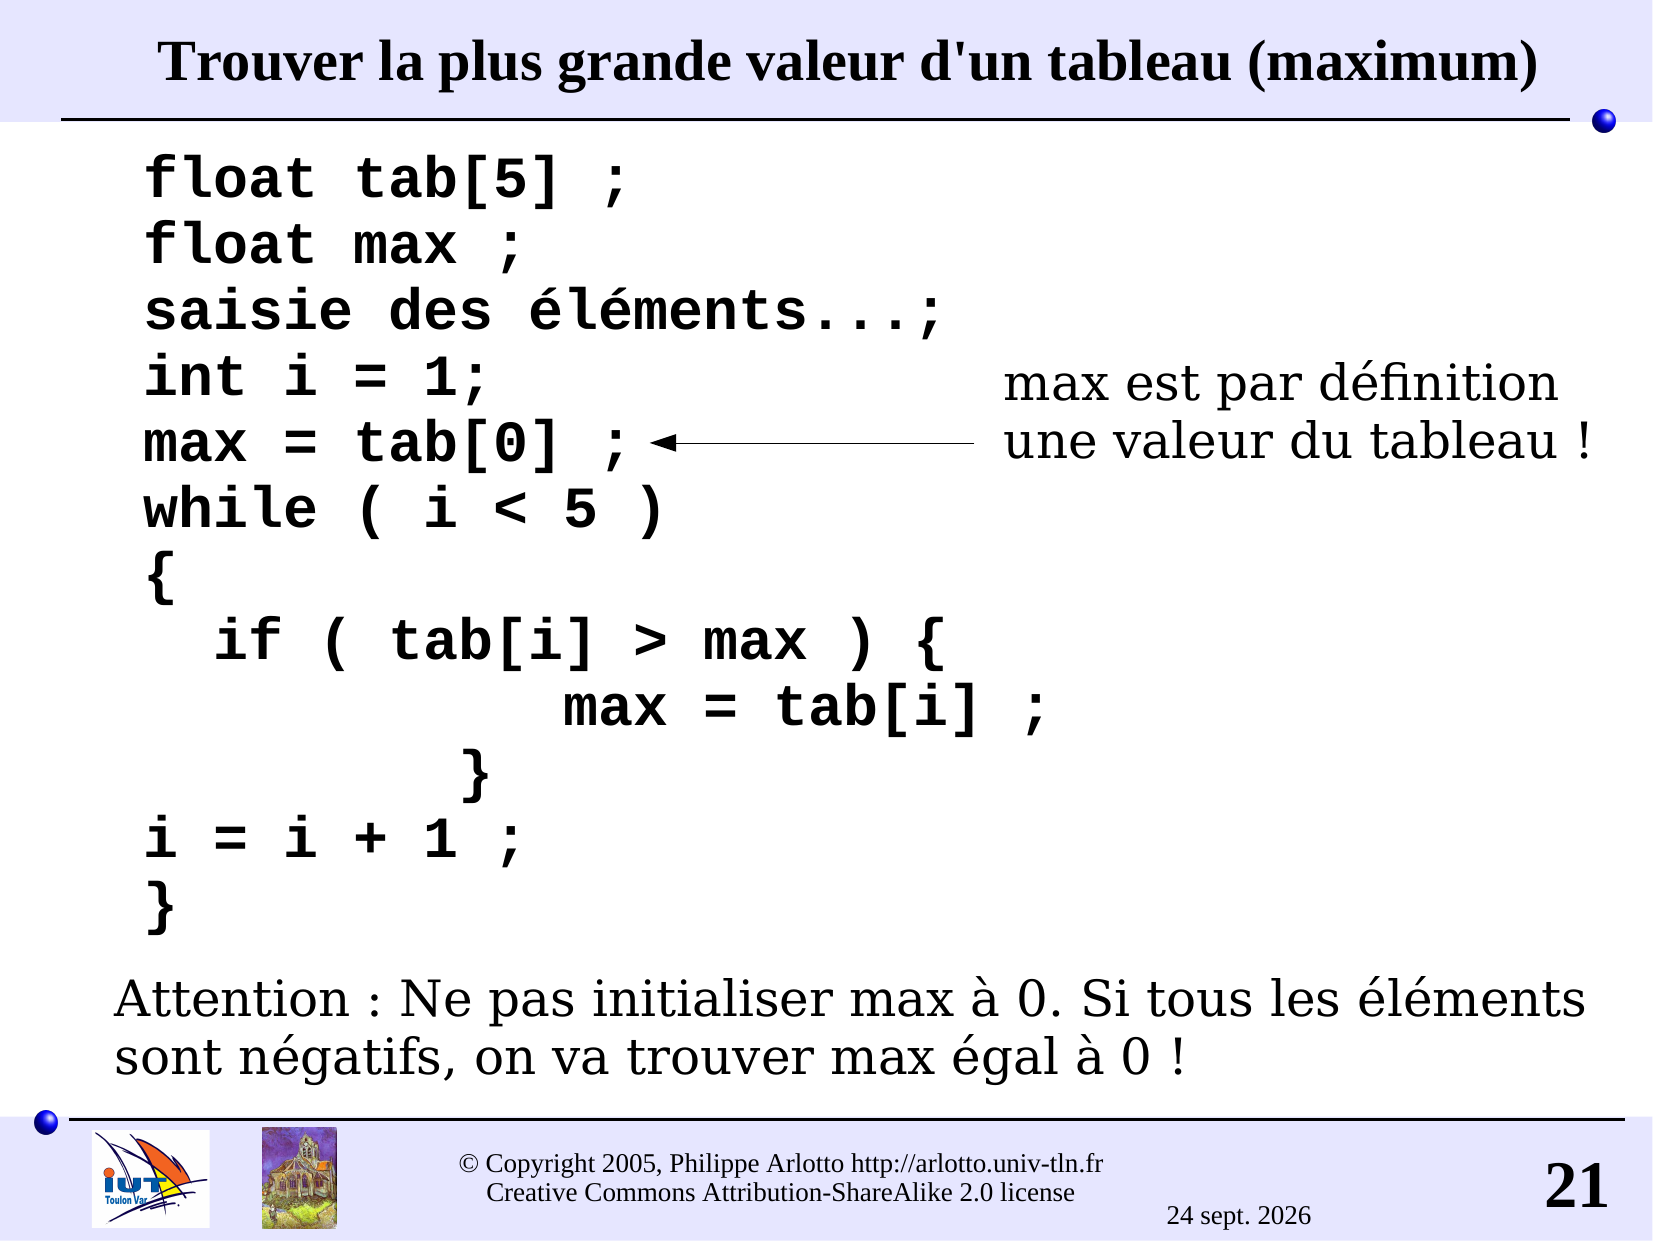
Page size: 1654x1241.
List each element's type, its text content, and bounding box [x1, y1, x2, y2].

text_box float tab[5] ; float max ; saisie des éléments...; int i = 1; max = tab[0] ; while ( i < 5 ) { if ( tab[i] > max ) { max = tab[i] ; } i = i + 1 ; } [143, 149, 1414, 942]
title Trouver la plus grande valeur d'un tableau (maximum) [95, 14, 1585, 107]
picture [262, 1127, 337, 1229]
text_box max est par définition une valeur du tableau ! [1003, 354, 1596, 472]
text_box Attention : Ne pas initialiser max à 0. Si tous les éléments sont négatifs, on va trouver max égal à 0 ! [114, 969, 1588, 1087]
